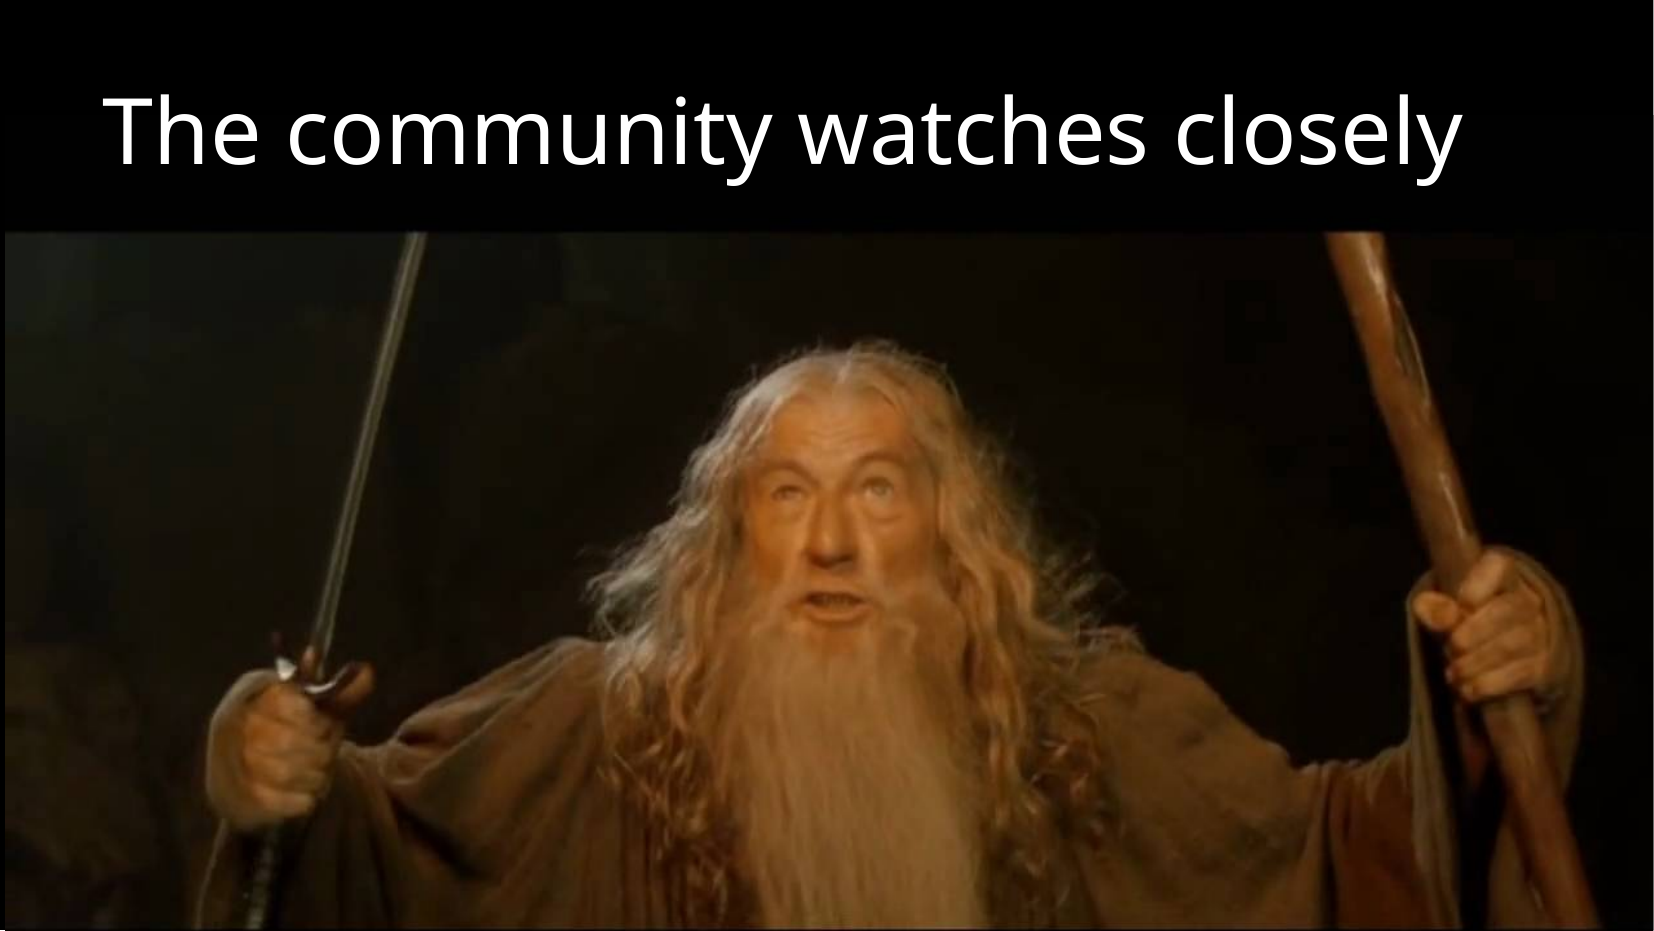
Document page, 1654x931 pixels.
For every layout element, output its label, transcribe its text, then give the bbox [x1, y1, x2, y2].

picture [5, 115, 1654, 931]
text_box The community watches closely [87, 59, 1566, 182]
